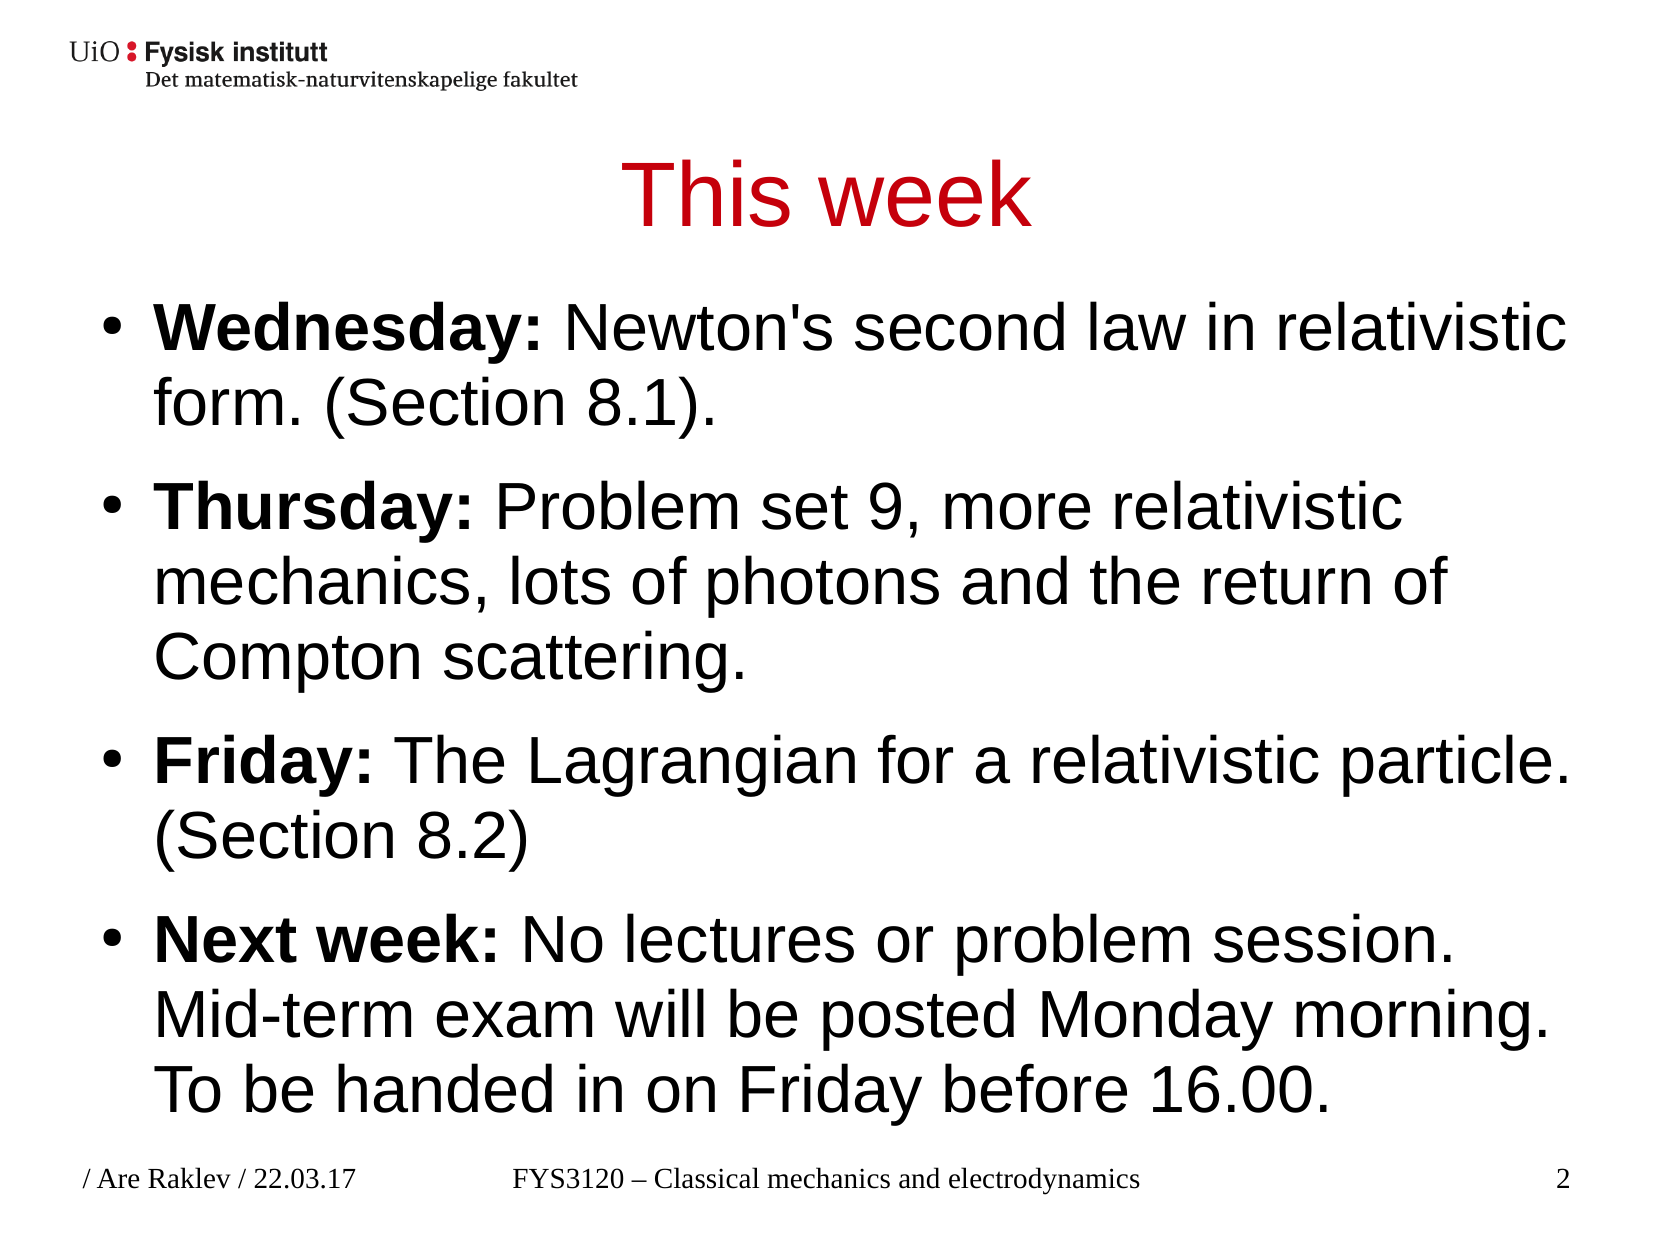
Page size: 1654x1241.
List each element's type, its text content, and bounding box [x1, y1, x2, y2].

picture [68, 37, 581, 93]
title This week [82, 90, 1571, 290]
list Wednesday: Newton's second law in relativistic form. (Section 8.1). Thursday: Problem set 9, more relativistic mechanics, lots of photons and the return of Compton scattering. Friday: The Lagrangian for a relativistic particle. (Section 8.2) Next week: No lectures or problem session. Mid-term exam will be posted Monday morning. To be handed in on Friday before 16.00. [82, 290, 1576, 1193]
